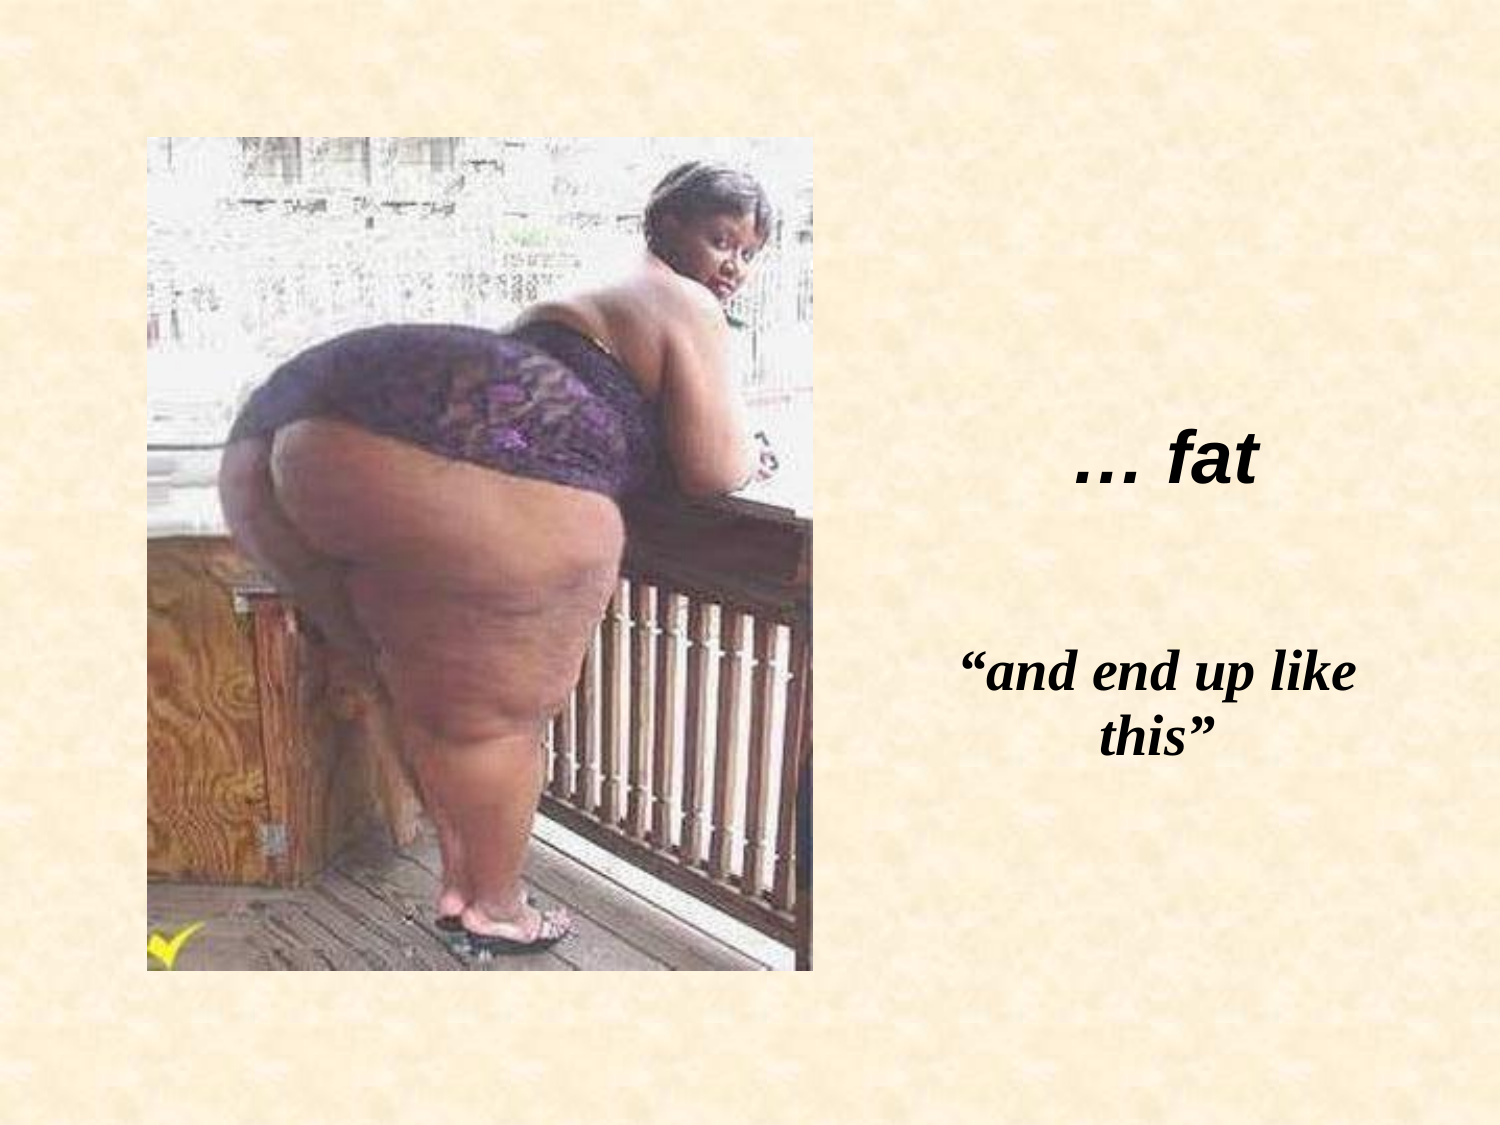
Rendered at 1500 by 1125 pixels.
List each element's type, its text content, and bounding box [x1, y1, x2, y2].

text_box … fat “and end up like this” [903, 408, 1412, 777]
picture [0, 0, 1500, 1125]
